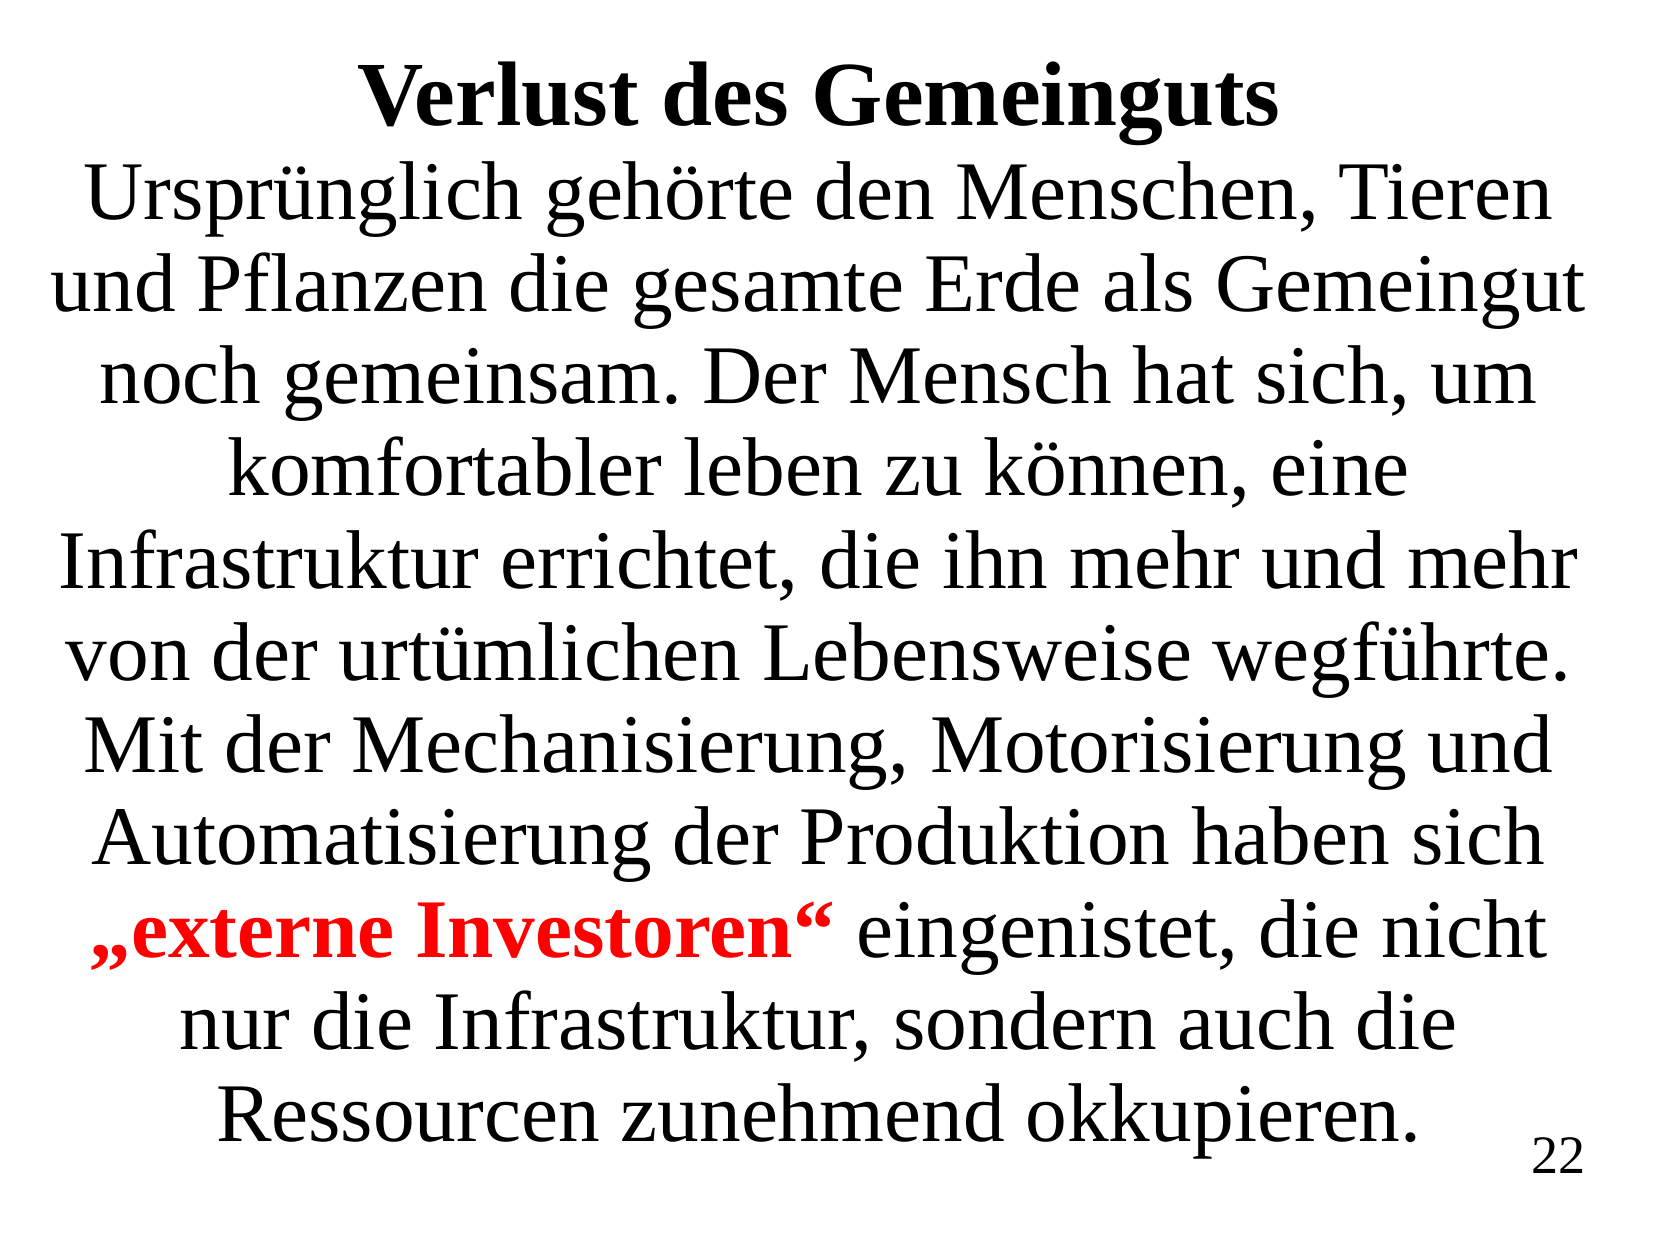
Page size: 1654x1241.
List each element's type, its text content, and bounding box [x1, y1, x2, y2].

text_box Verlust des Gemeinguts Ursprünglich gehörte den Menschen, Tieren und Pflanzen die gesamte Erde als Gemeingut noch gemeinsam. Der Mensch hat sich, um komfortabler leben zu können, eine Infrastruktur errichtet, die ihn mehr und mehr von der urtümlichen Lebensweise wegführte. Mit der Mechanisierung, Motorisierung und Automatisierung der Produktion haben sich „externe Investoren“ eingenistet, die nicht nur die Infrastruktur, sondern auch die Ressourcen zunehmend okkupieren. [35, 36, 1625, 1171]
text_box <Foliennummer> [1353, 1117, 1654, 1193]
